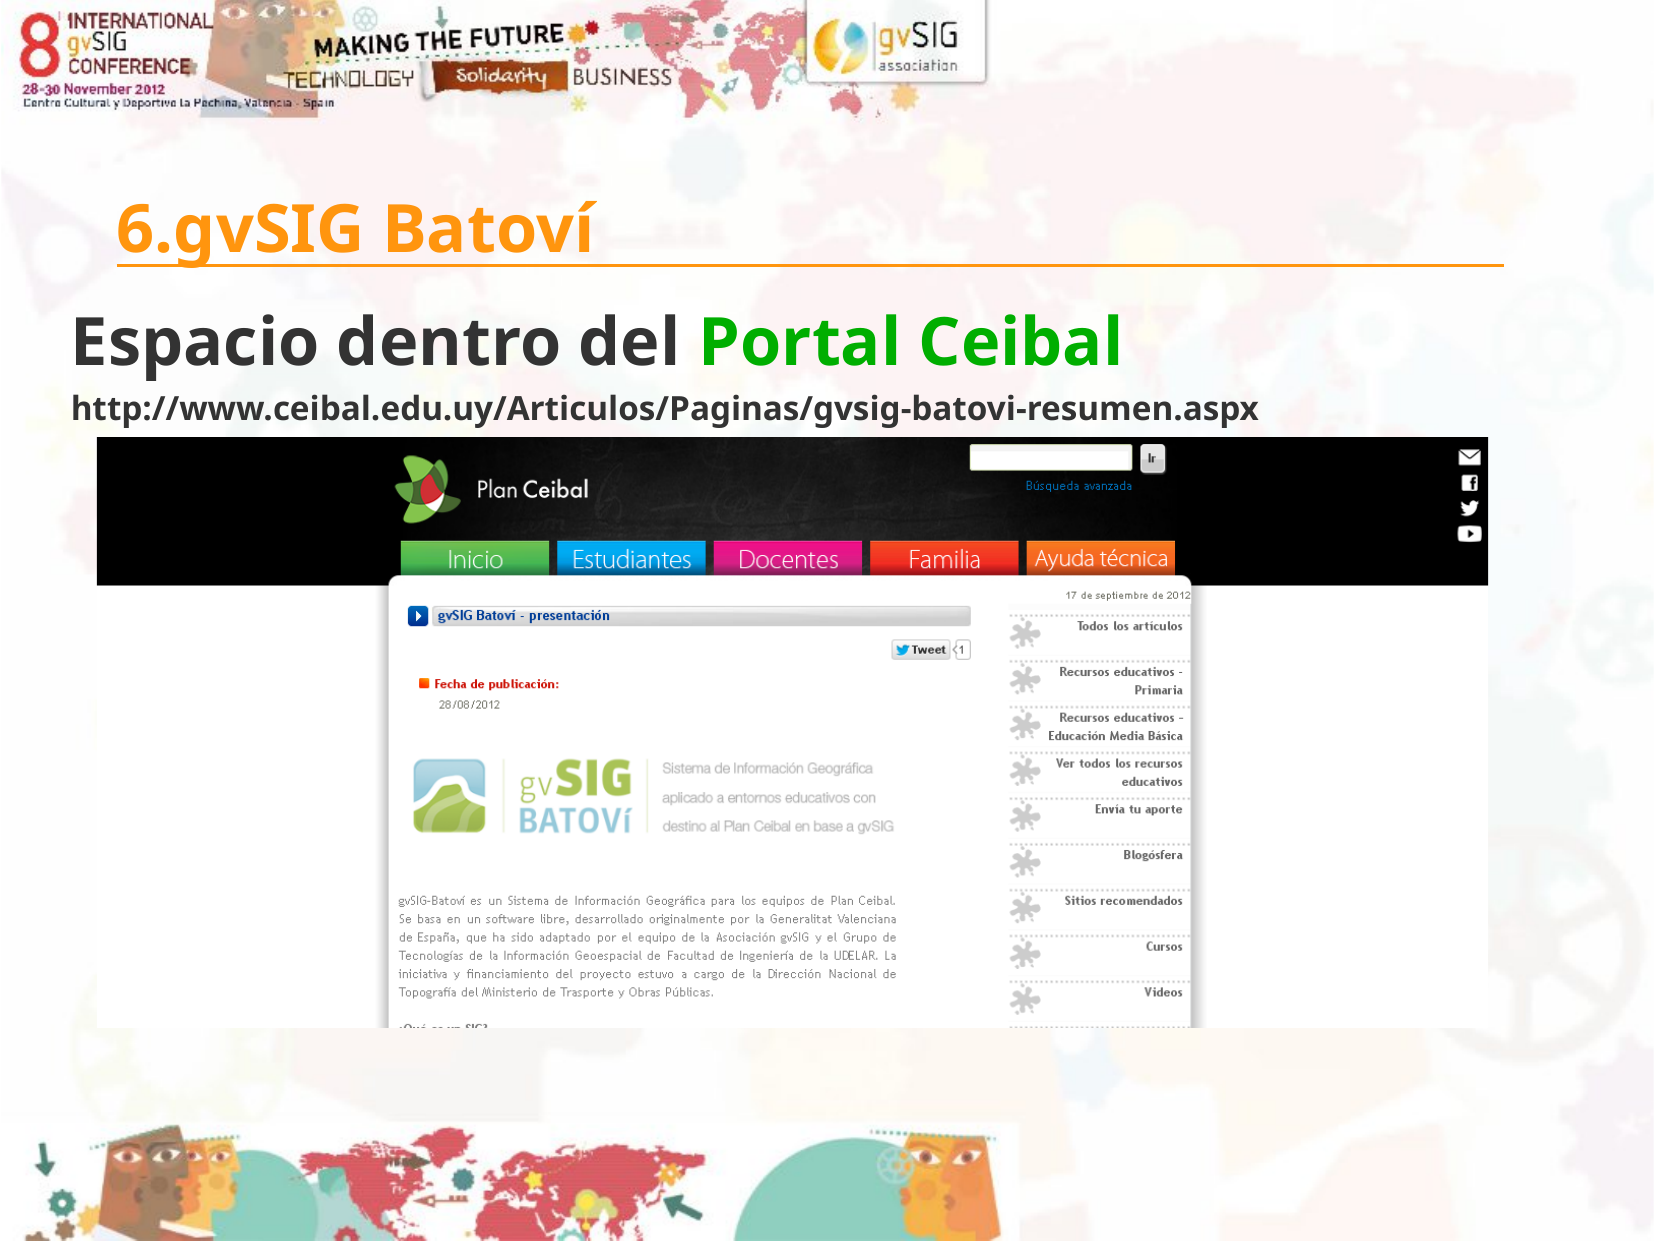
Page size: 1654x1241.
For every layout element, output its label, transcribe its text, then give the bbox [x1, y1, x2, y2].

title 6.gvSIG Batoví [116, 187, 1605, 266]
picture [1, 0, 1654, 1241]
title Espacio dentro del Portal Ceibal http://www.ceibal.edu.uy/Articulos/Paginas/gvsig-batovi-resumen.aspx [70, 303, 1560, 421]
